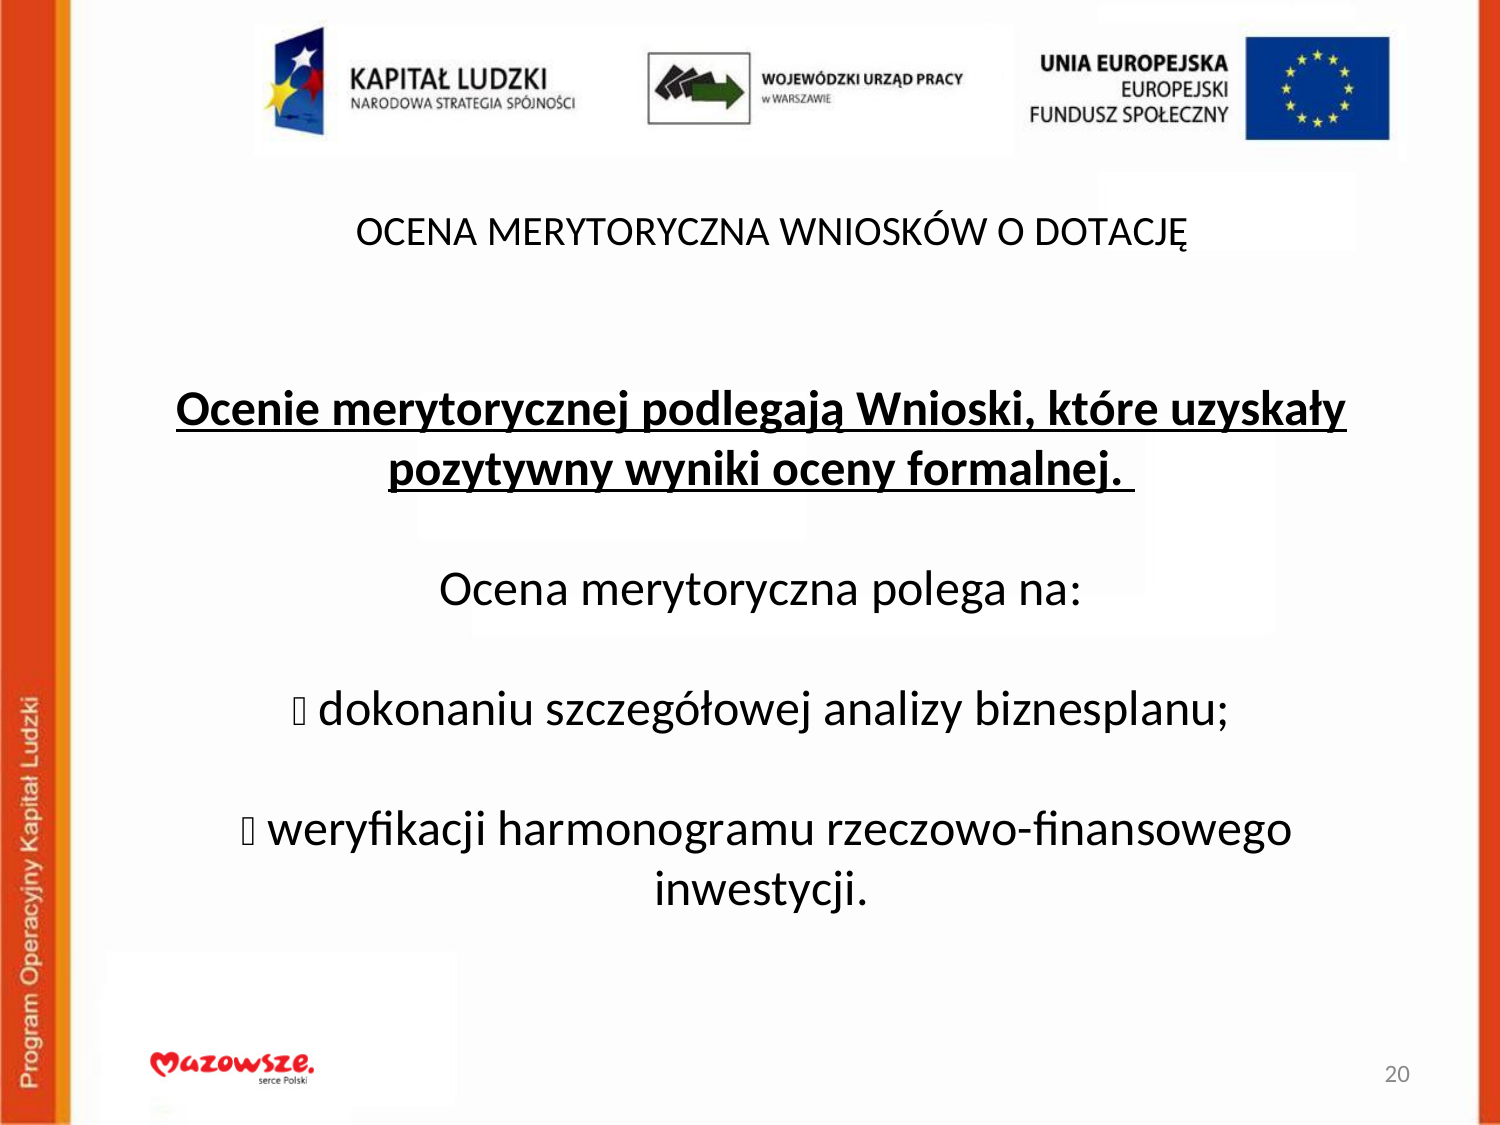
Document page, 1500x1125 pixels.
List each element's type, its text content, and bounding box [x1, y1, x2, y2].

picture [0, 0, 1500, 1125]
title Ocenie merytorycznej podlegają Wnioski, które uzyskały pozytywny wyniki oceny formalnej. Ocena merytoryczna polega na:  dokonaniu szczegółowej analizy biznesplanu;  weryfikacji harmonogramu rzeczowo-finansowego inwestycji. [112, 278, 1411, 1012]
text_box OCENA MERYTORYCZNA WNIOSKÓW O DOTACJĘ [194, 196, 1351, 256]
text_box <numer> [1074, 1042, 1426, 1103]
